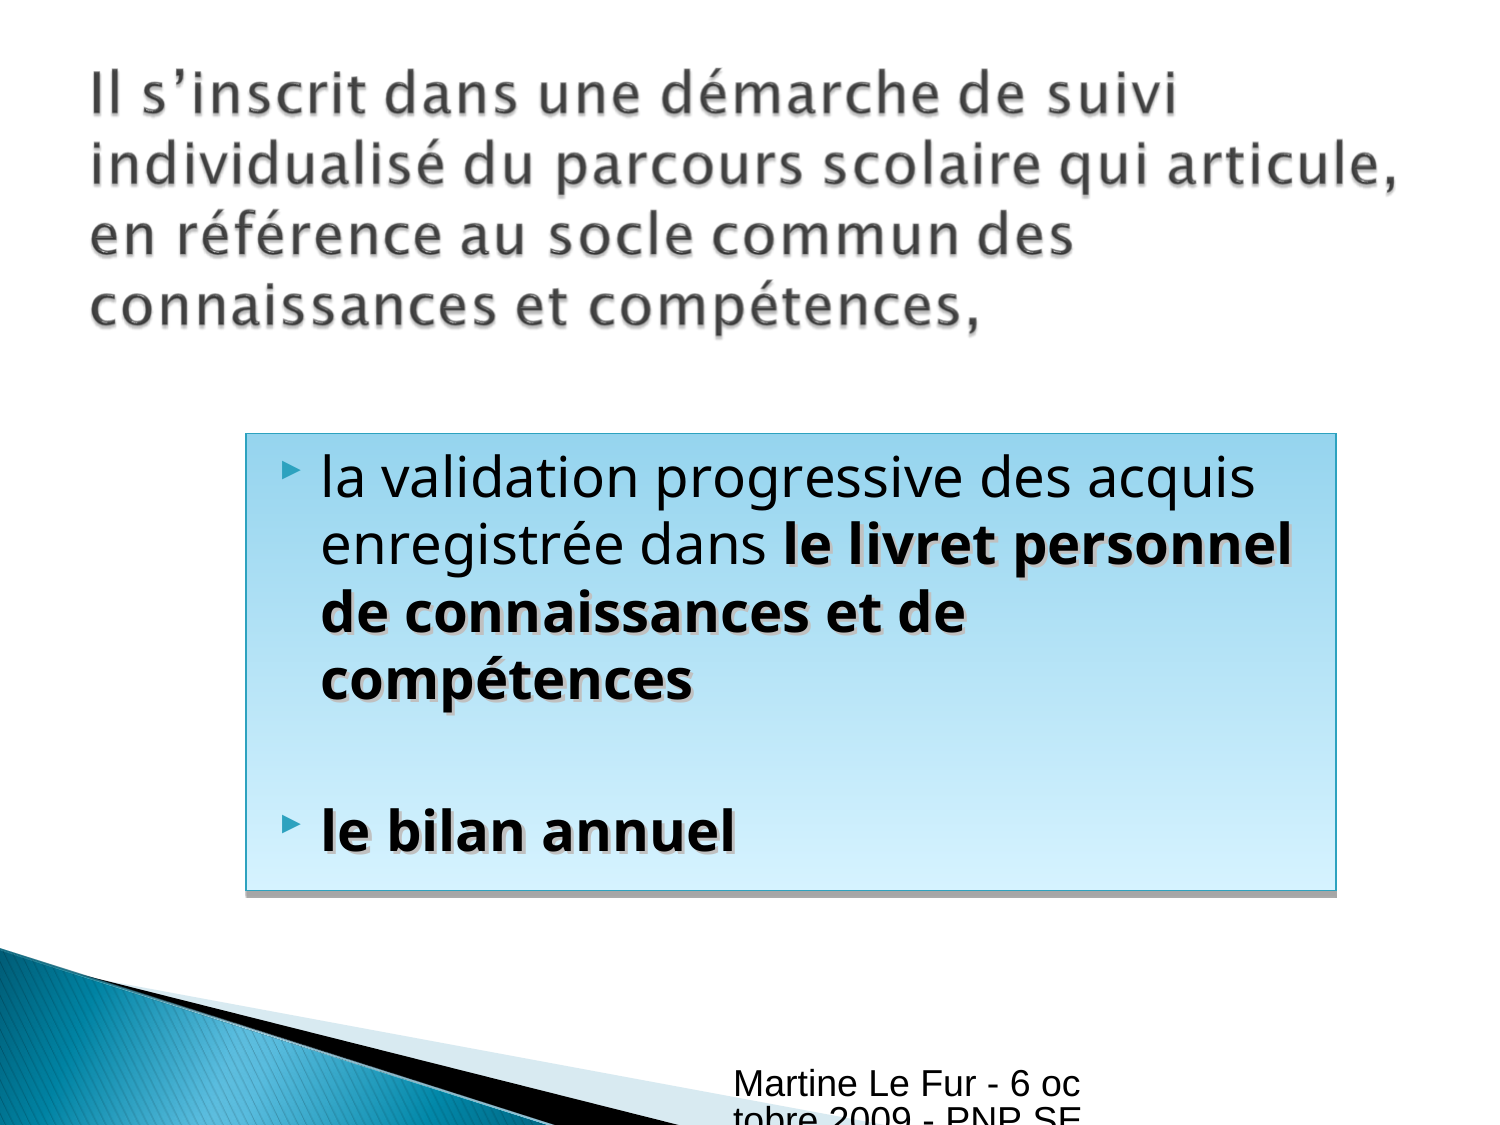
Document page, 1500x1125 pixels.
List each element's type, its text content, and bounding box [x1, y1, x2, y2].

list la validation progressive des acquis enregistrée dans le livret personnel de connaissances et de compétences le bilan annuel [246, 459, 1336, 891]
text_box [48, 43, 1454, 459]
picture [0, 946, 559, 1125]
